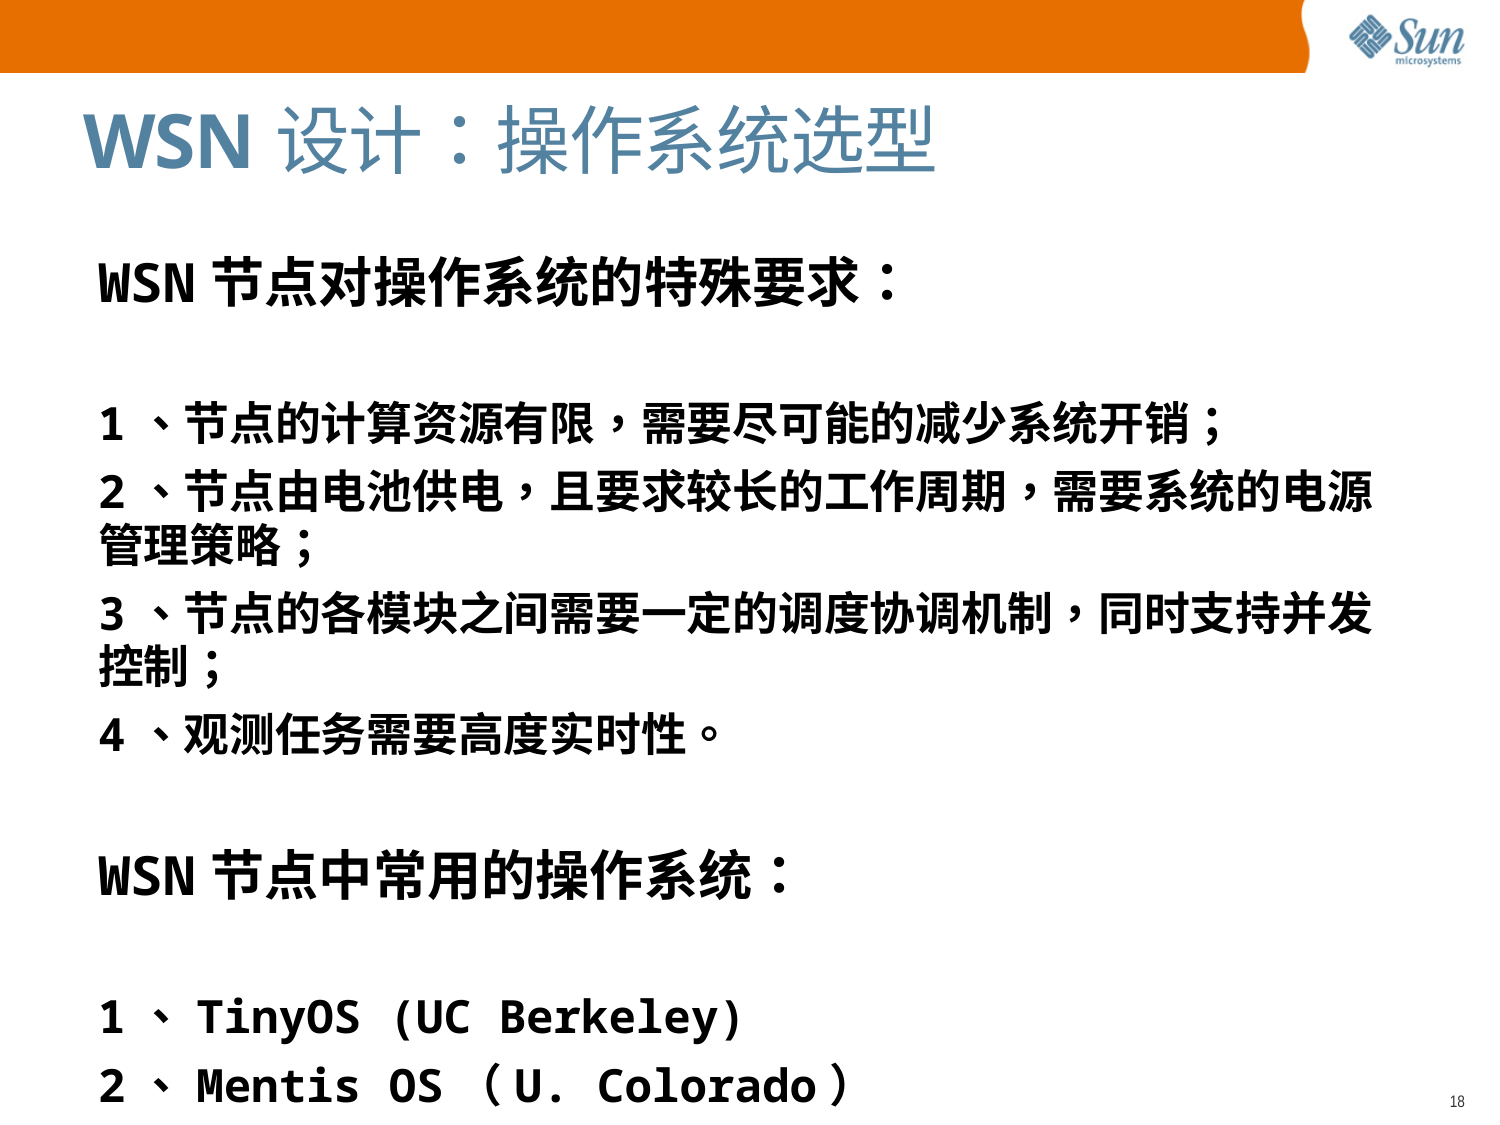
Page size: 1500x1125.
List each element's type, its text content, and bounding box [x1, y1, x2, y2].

picture [0, 0, 1500, 73]
title WSN设计：操作系统选型 [83, 94, 1446, 199]
text_box WSN节点对操作系统的特殊要求： 1、节点的计算资源有限，需要尽可能的减少系统开销； 2、节点由电池供电，且要求较长的工作周期，需要系统的电源管理策略； 3、节点的各模块之间需要一定的调度协调机制，同时支持并发控制； 4、观测任务需要高度实时性。 WSN节点中常用的操作系统： 1、TinyOS (UC Berkeley) 2、Mentis OS（U. Colorado） 3、SOS（UCLA） [98, 252, 1393, 1065]
